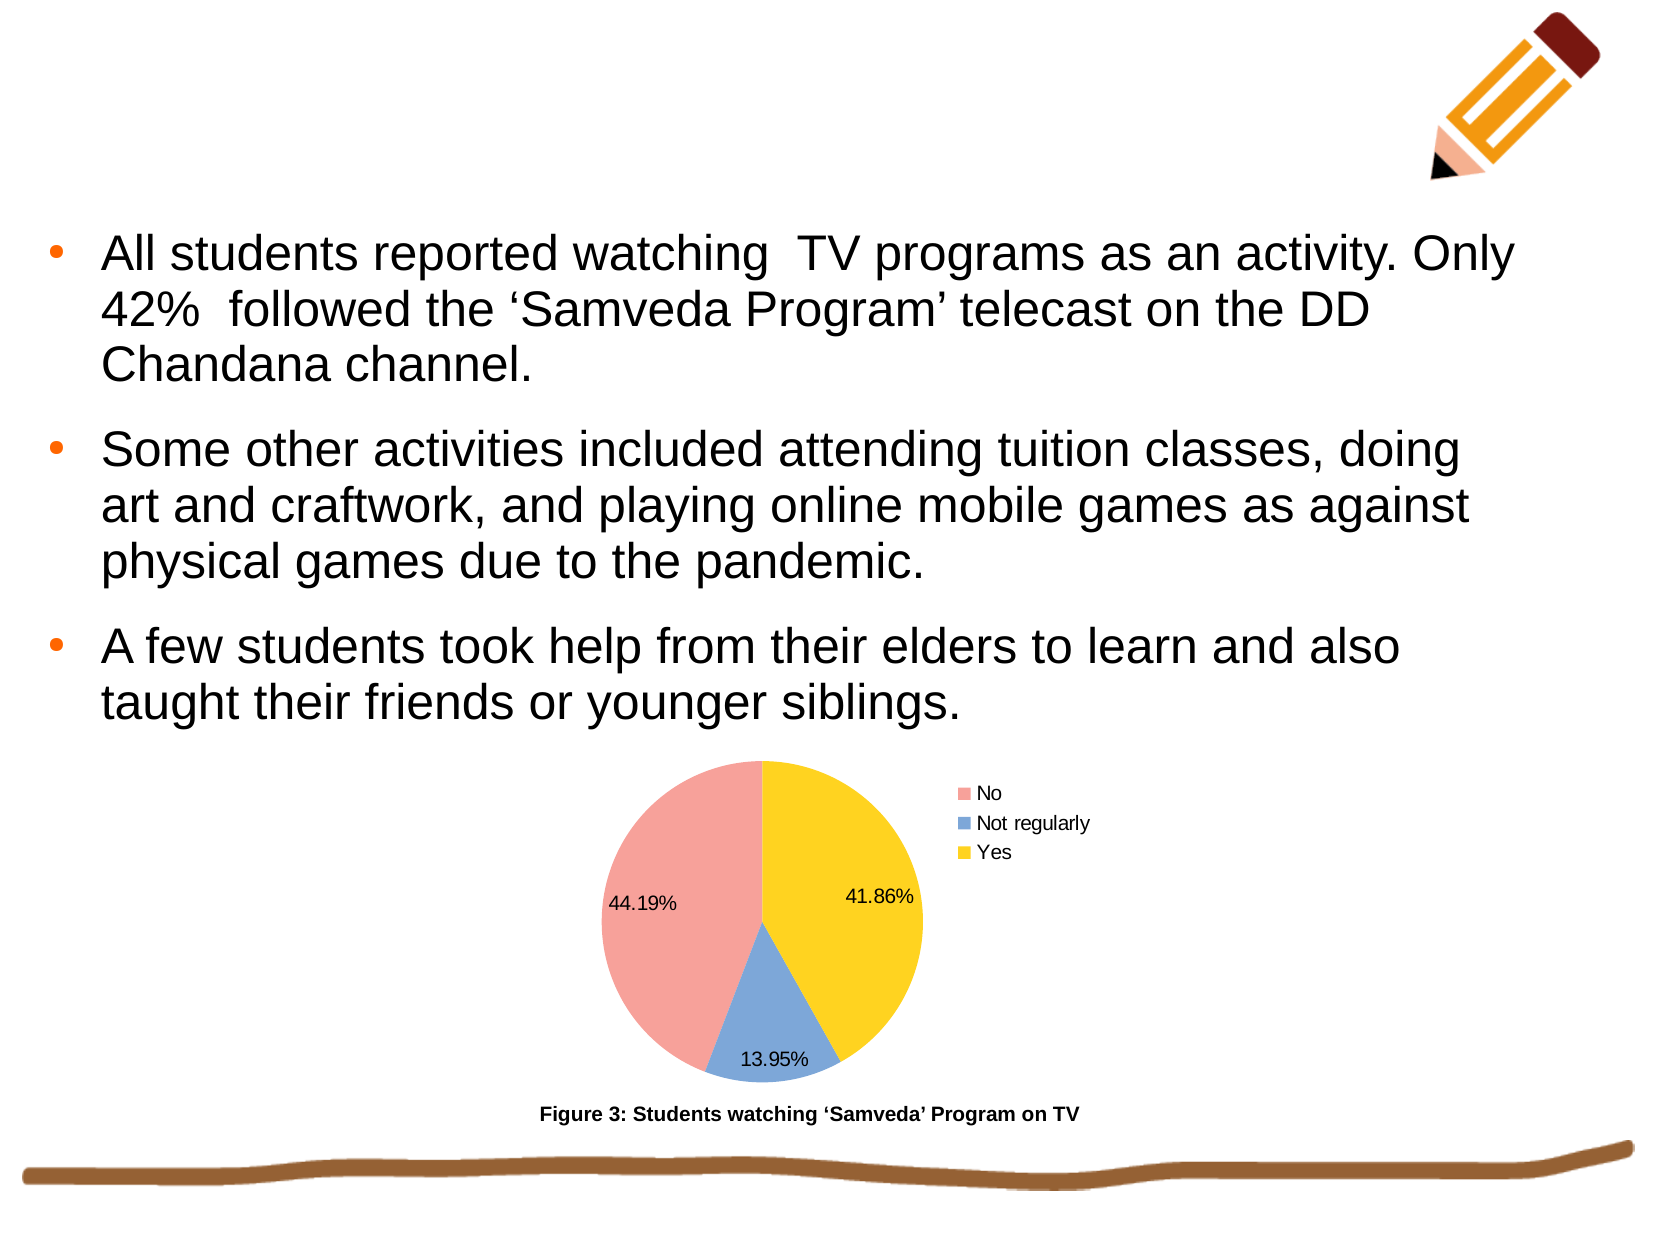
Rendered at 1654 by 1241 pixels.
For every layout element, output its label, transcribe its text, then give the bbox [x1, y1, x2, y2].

picture [1430, 12, 1601, 181]
picture [22, 1140, 1635, 1191]
list All students reported watching TV programs as an activity. Only 42% followed the ‘Samveda Program’ telecast on the DD Chandana channel. Some other activities included attending tuition classes, doing art and craftwork, and playing online mobile games as against physical games due to the pandemic. A few students took help from their elders to learn and also taught their friends or younger siblings. [30, 225, 1531, 1141]
text_box Figure 3: Students watching ‘Samveda’ Program on TV [524, 1095, 1110, 1134]
picture [540, 750, 1110, 1095]
